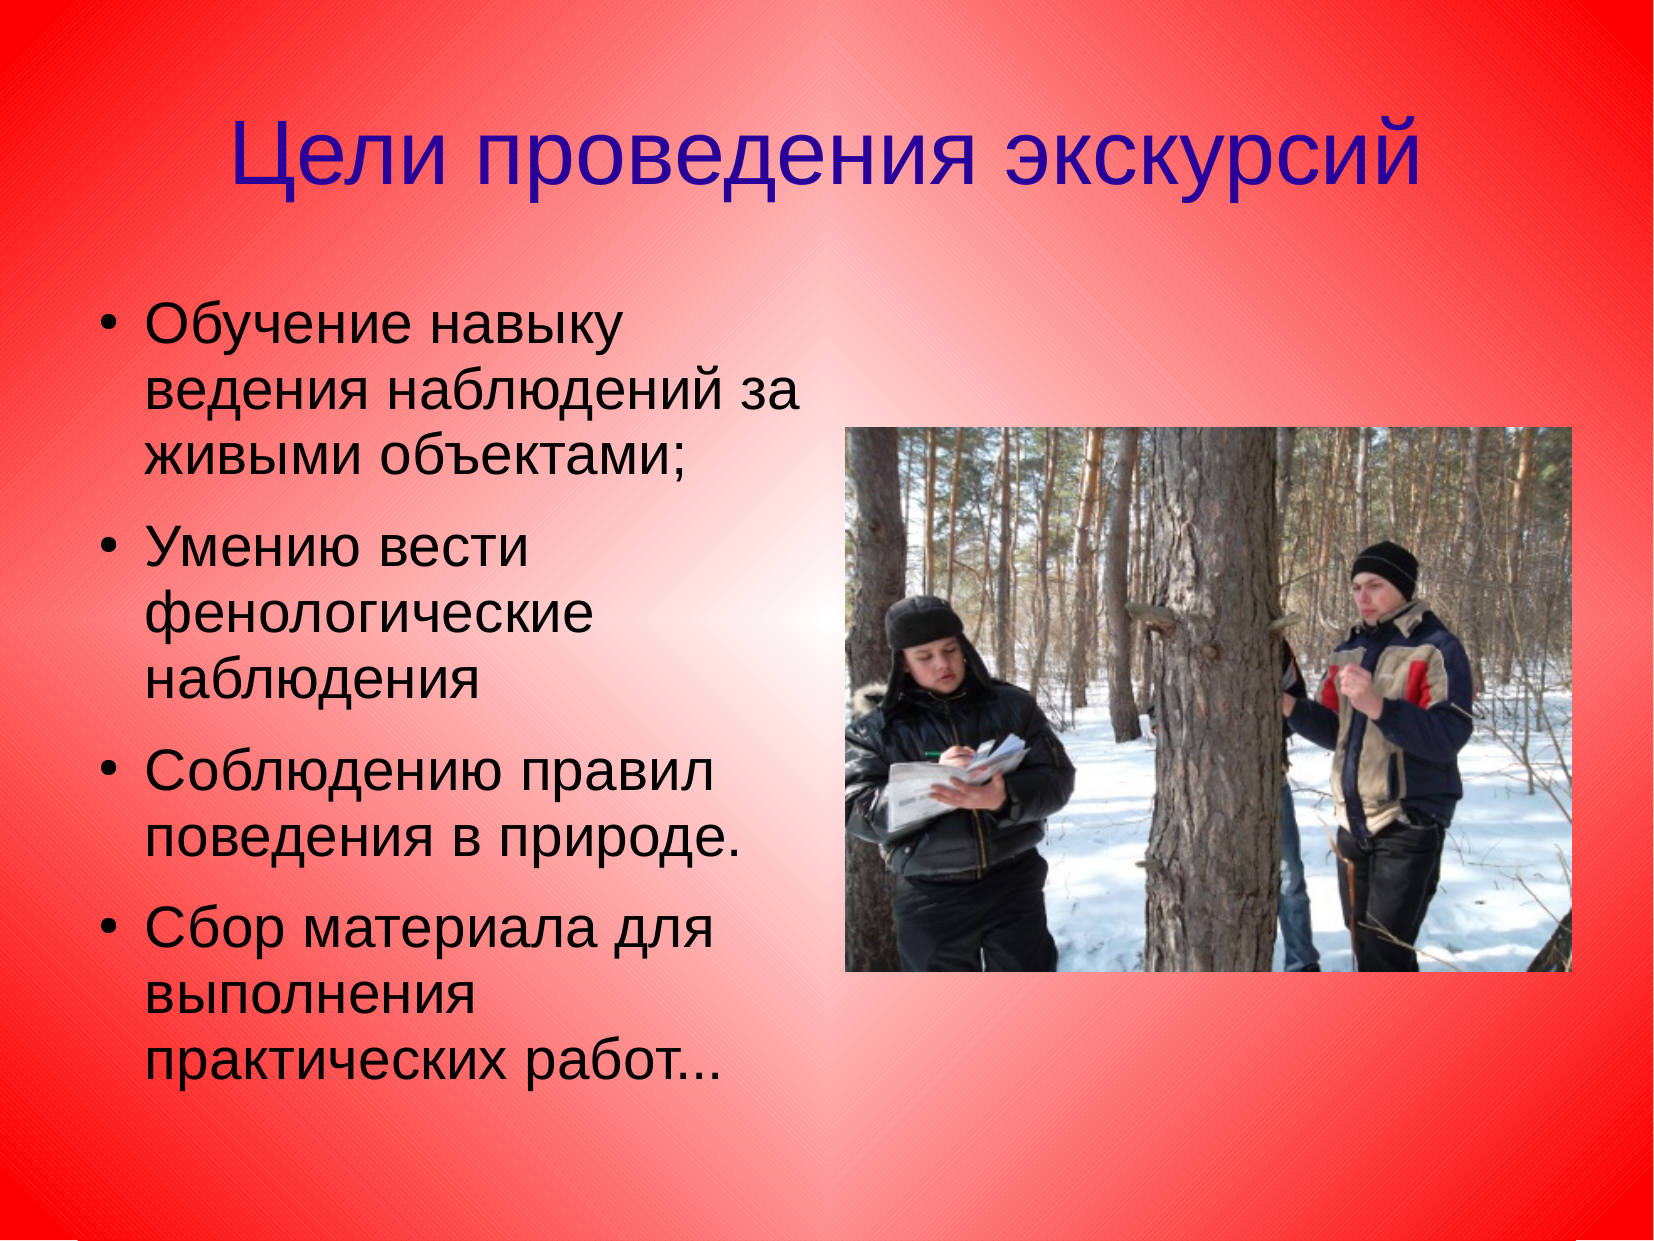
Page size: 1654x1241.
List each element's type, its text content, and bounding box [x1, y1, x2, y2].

list Обучение навыку ведения наблюдений за живыми объектами; Умению вести фенологические наблюдения Соблюдению правил поведения в природе. Сбор материала для выполнения практических работ... [82, 290, 809, 1109]
title Цели проведения экскурсий [82, 49, 1571, 257]
picture [845, 427, 1572, 972]
